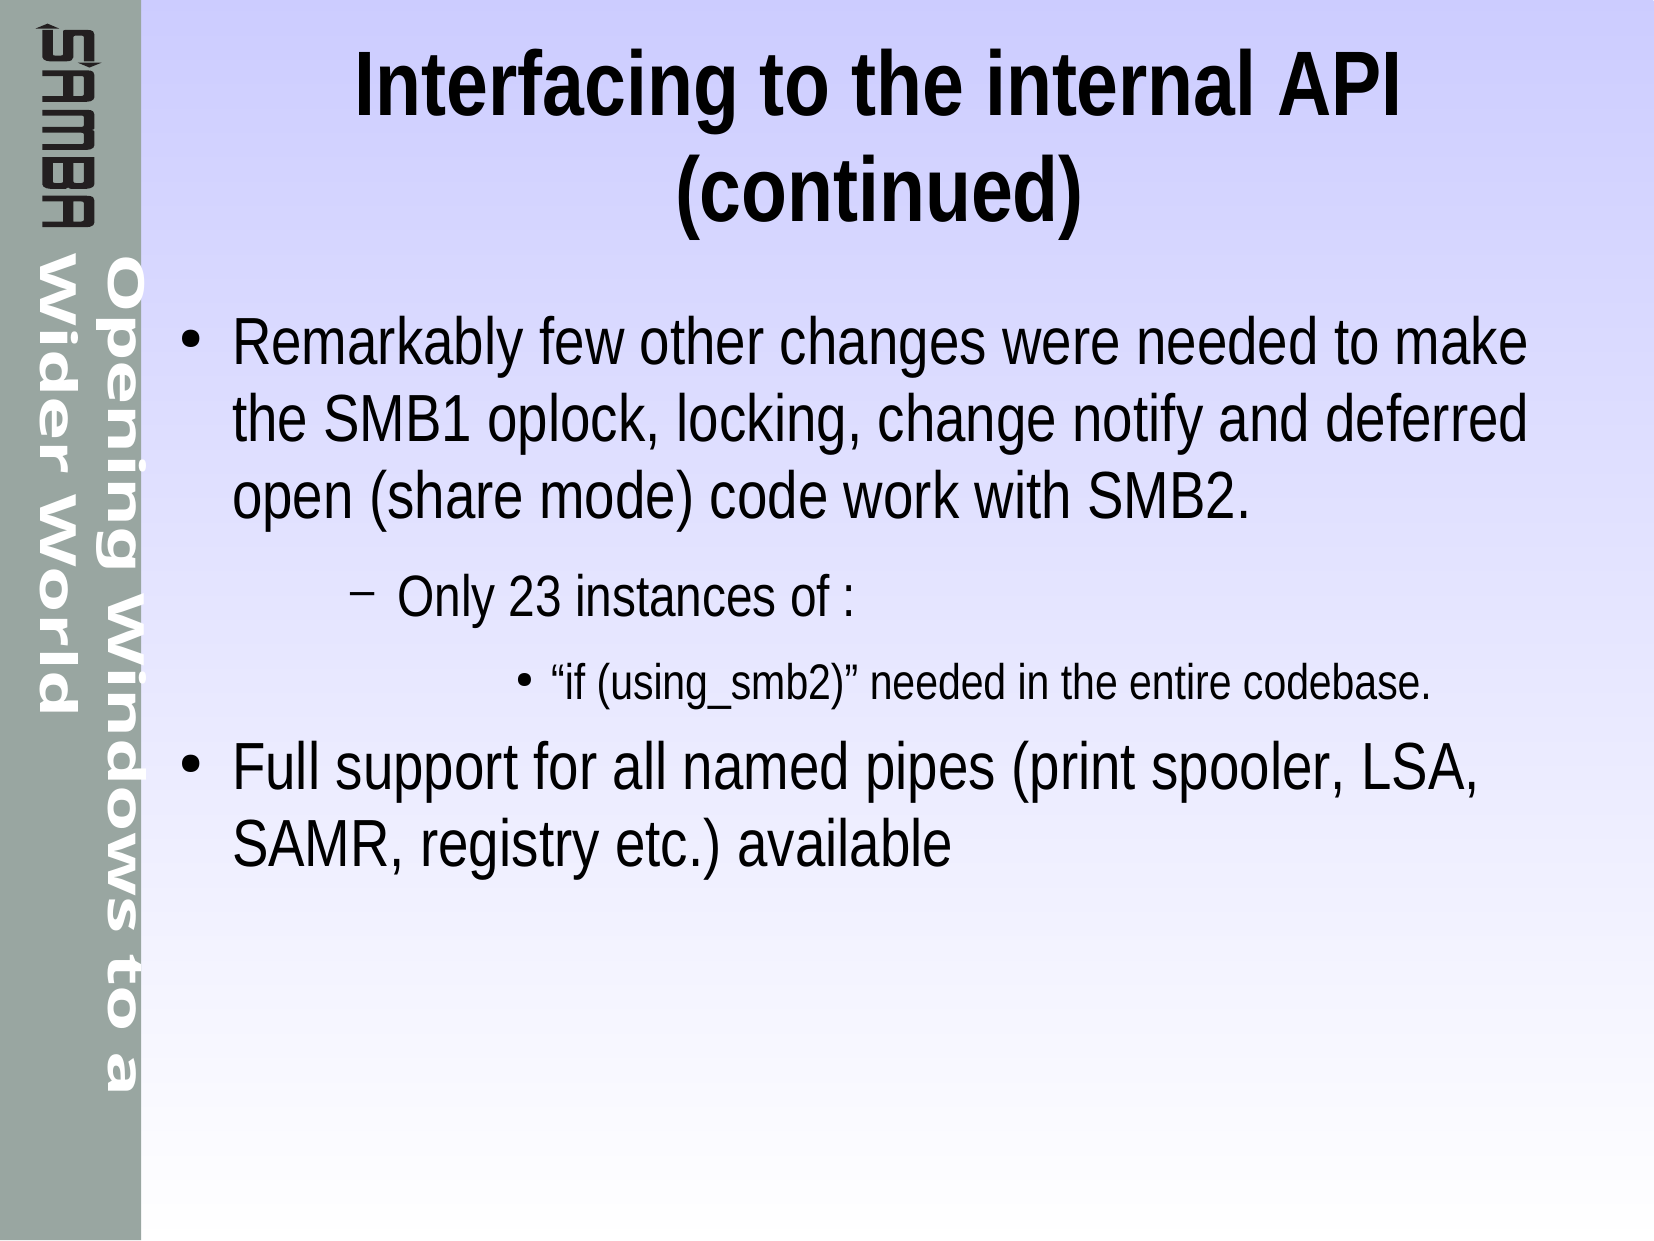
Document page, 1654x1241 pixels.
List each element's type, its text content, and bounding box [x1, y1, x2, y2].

title Interfacing to the internal API (continued) [173, 28, 1586, 243]
list Remarkably few other changes were needed to make the SMB1 oplock, locking, change notify and deferred open (share mode) code work with SMB2. Only 23 instances of : “if (using_smb2)” needed in the entire codebase. Full support for all named pipes (print spooler, LSA, SAMR, registry etc.) available [161, 302, 1574, 1211]
